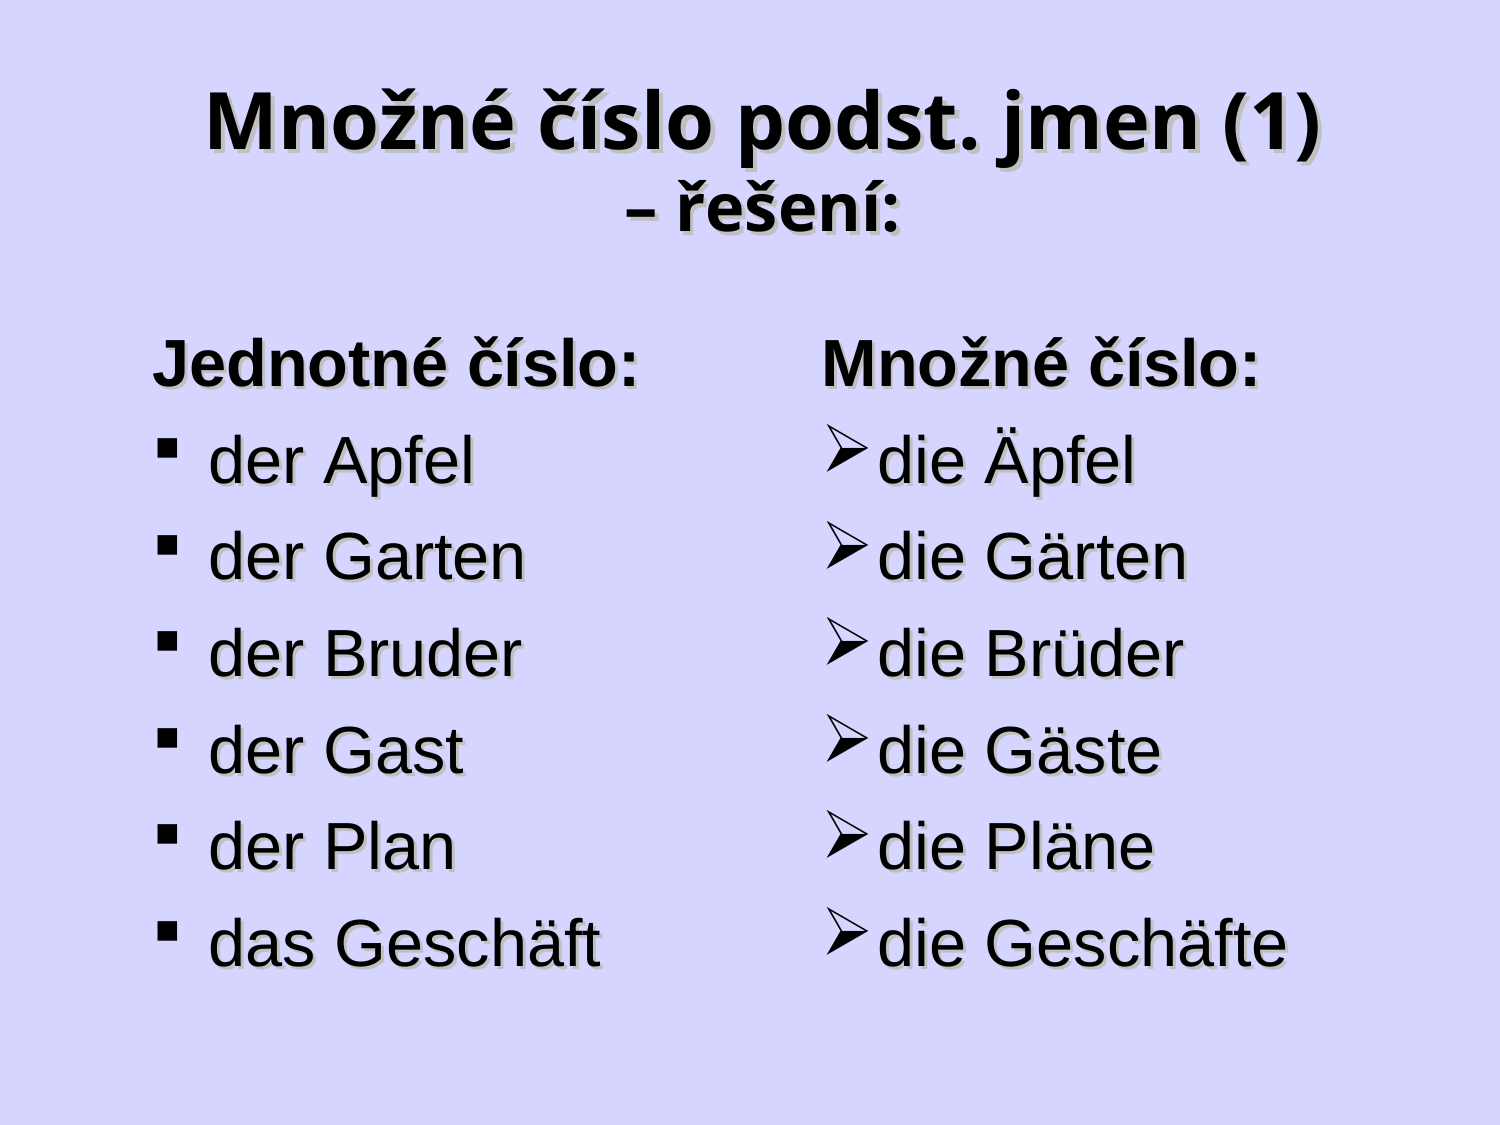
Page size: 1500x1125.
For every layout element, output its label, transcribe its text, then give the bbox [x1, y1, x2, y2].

title Množné číslo podst. jmen (1) – řešení: [75, 40, 1451, 276]
list Množné číslo: die Äpfel die Gärten die Brüder die Gäste die Pläne die Geschäfte [806, 312, 1452, 1000]
list Jednotné číslo: der Apfel der Garten der Bruder der Gast der Plan das Geschäft [137, 312, 782, 1000]
